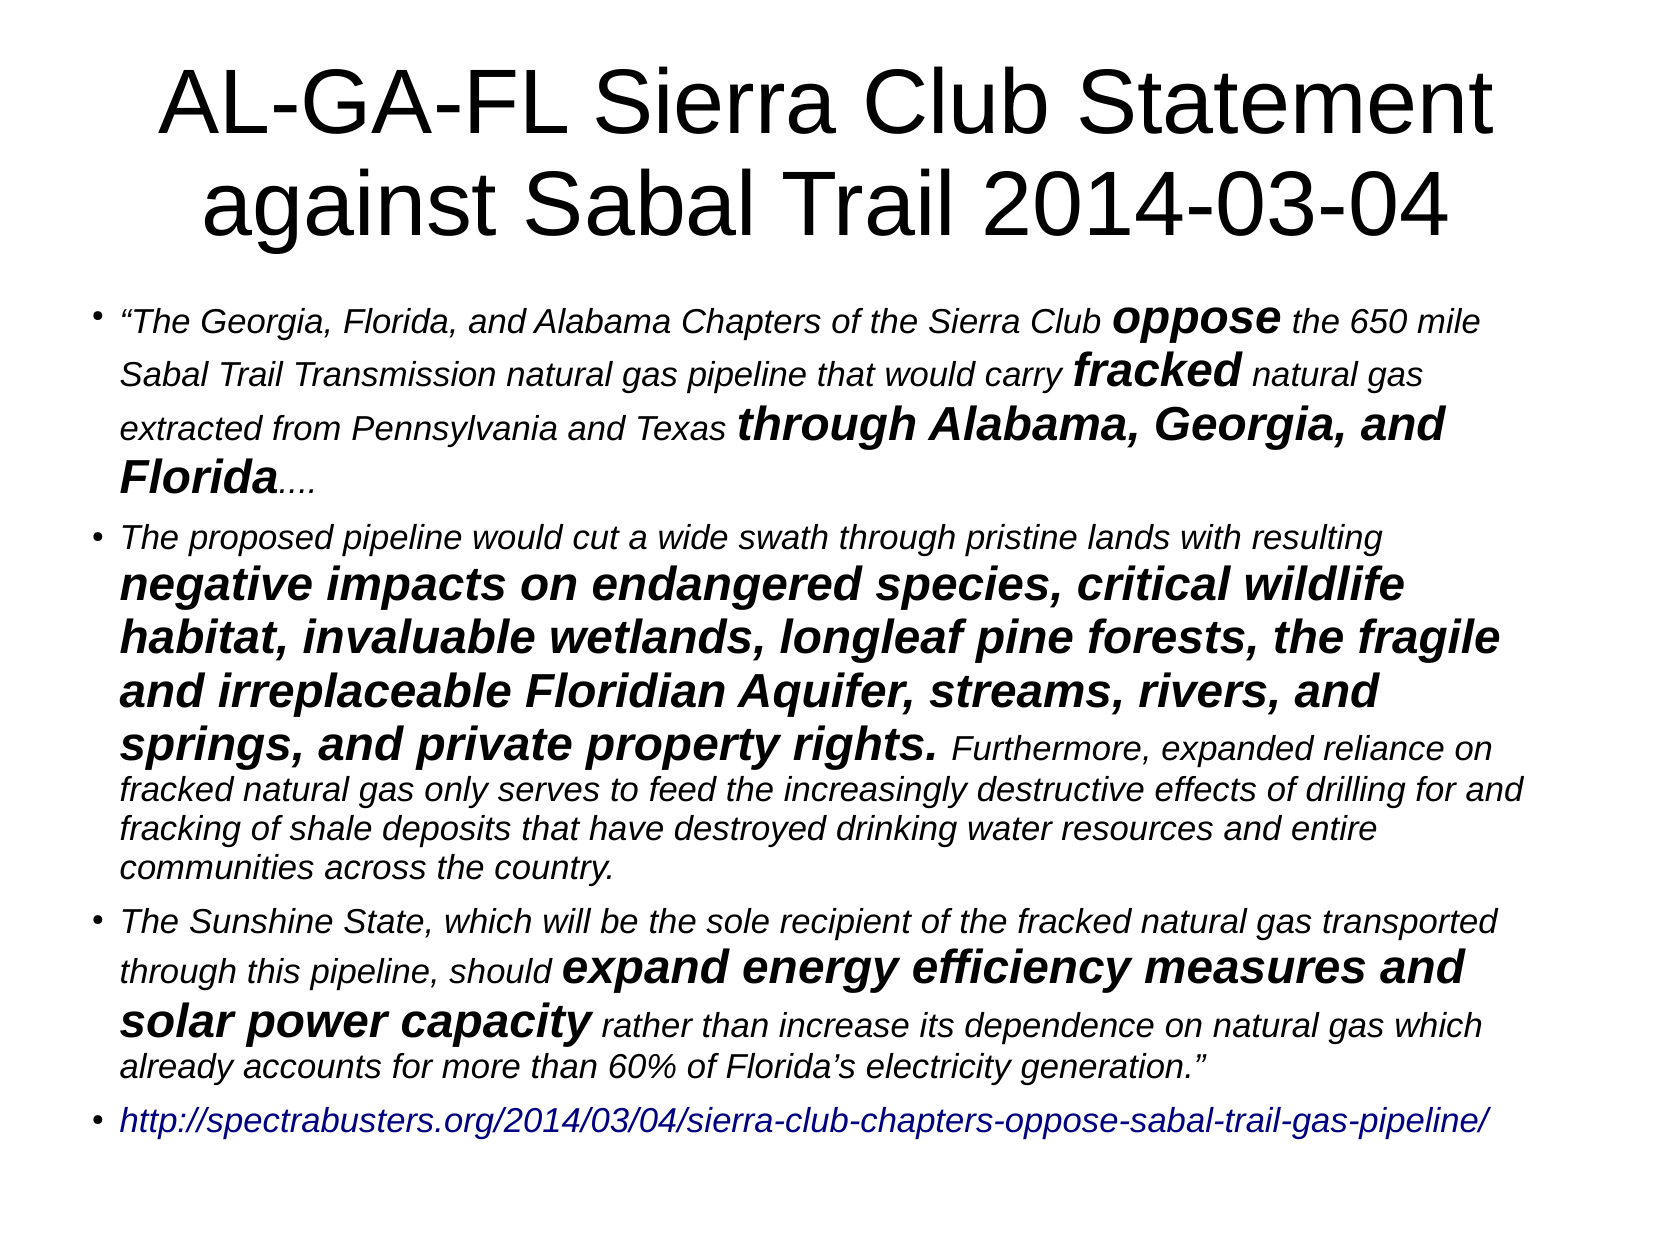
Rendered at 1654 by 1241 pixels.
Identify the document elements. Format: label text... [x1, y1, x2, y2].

title AL-GA-FL Sierra Club Statement against Sabal Trail 2014-03-04 [82, 49, 1571, 257]
list “The Georgia, Florida, and Alabama Chapters of the Sierra Club oppose the 650 mile Sabal Trail Transmission natural gas pipeline that would carry fracked natural gas extracted from Pennsylvania and Texas through Alabama, Georgia, and Florida.... The proposed pipeline would cut a wide swath through pristine lands with resulting negative impacts on endangered species, critical wildlife habitat, invaluable wetlands, longleaf pine forests, the fragile and irreplaceable Floridian Aquifer, streams, rivers, and springs, and private property rights. Furthermore, expanded reliance on fracked natural gas only serves to feed the increasingly destructive effects of drilling for and fracking of shale deposits that have destroyed drinking water resources and entire communities across the country. The Sunshine State, which will be the sole recipient of the fracked natural gas transported through this pipeline, should expand energy efficiency measures and solar power capacity rather than increase its dependence on natural gas which already accounts for more than 60% of Florida’s electricity generation.” http://spectrabusters.org/2014/03/04/sierra-club-chapters-oppose-sabal-trail-gas-pipeline/ [82, 290, 1571, 1156]
